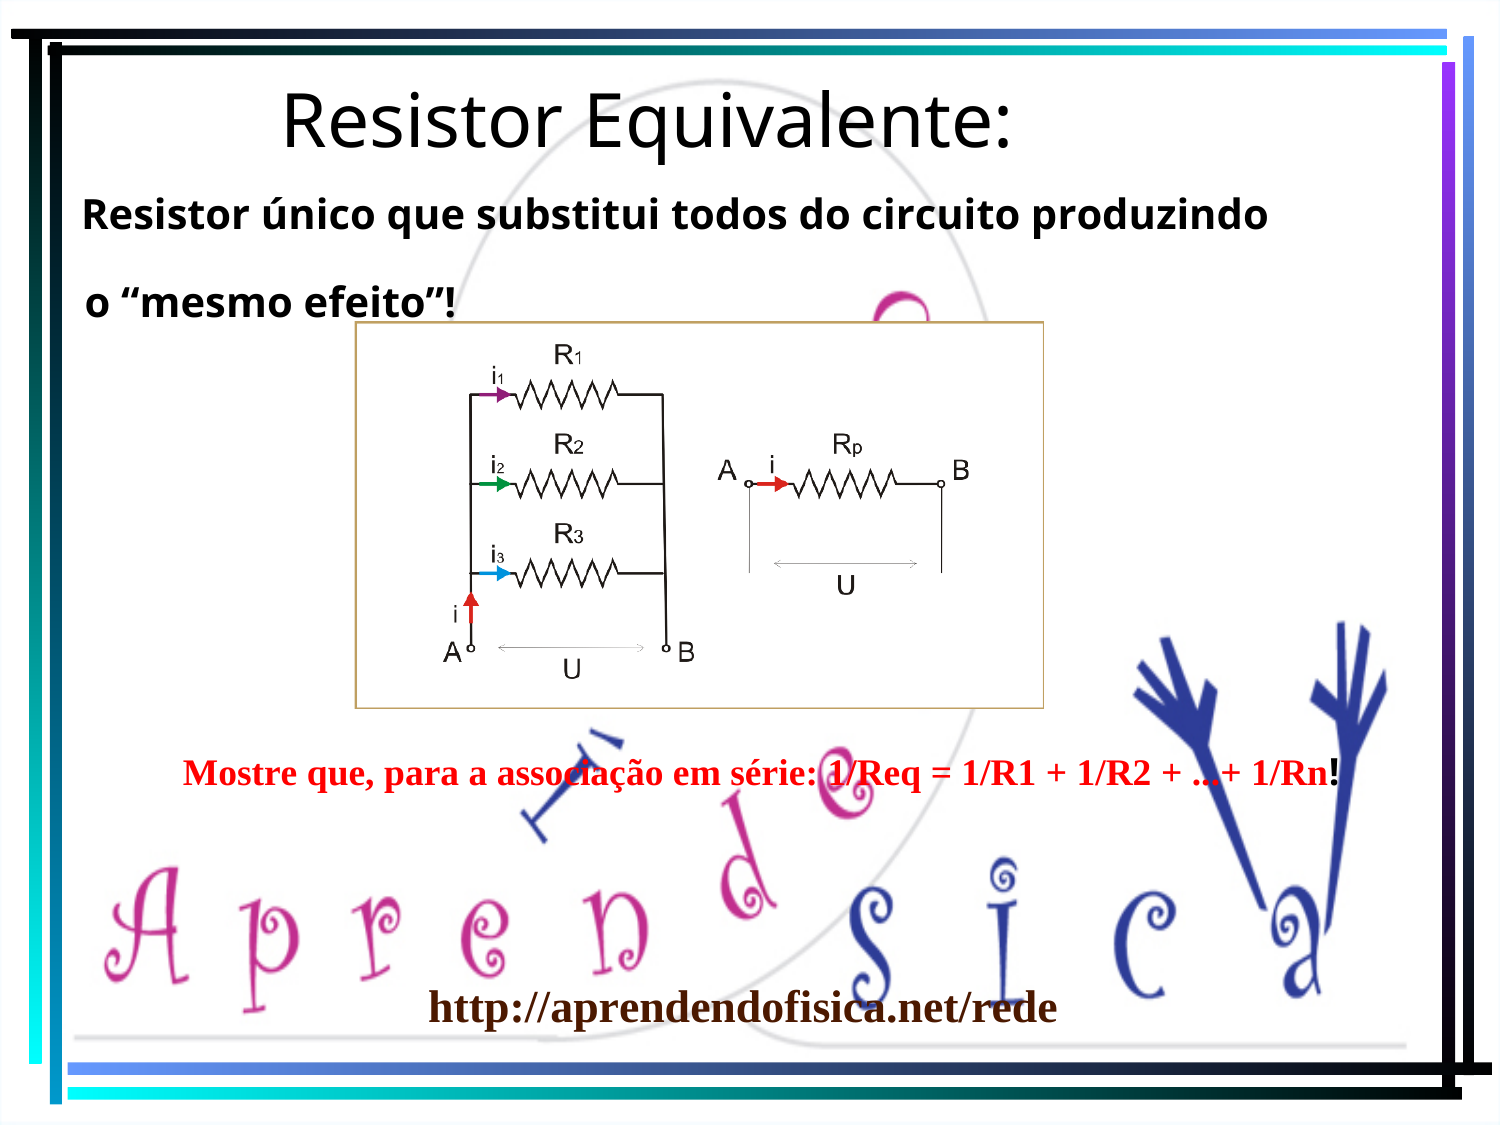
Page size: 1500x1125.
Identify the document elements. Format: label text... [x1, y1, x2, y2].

text_box http://aprendendofisica.net/rede [413, 974, 1073, 1041]
title Resistor Equivalente: [265, 59, 1296, 162]
picture [0, 0, 1500, 1125]
text_box Resistor único que substitui todos do circuito produzindo o “mesmo efeito”! [59, 177, 1285, 338]
text_box Mostre que, para a associação em série: 1/Req = 1/R1 + 1/R2 + ...+ 1/Rn! [158, 738, 1355, 805]
